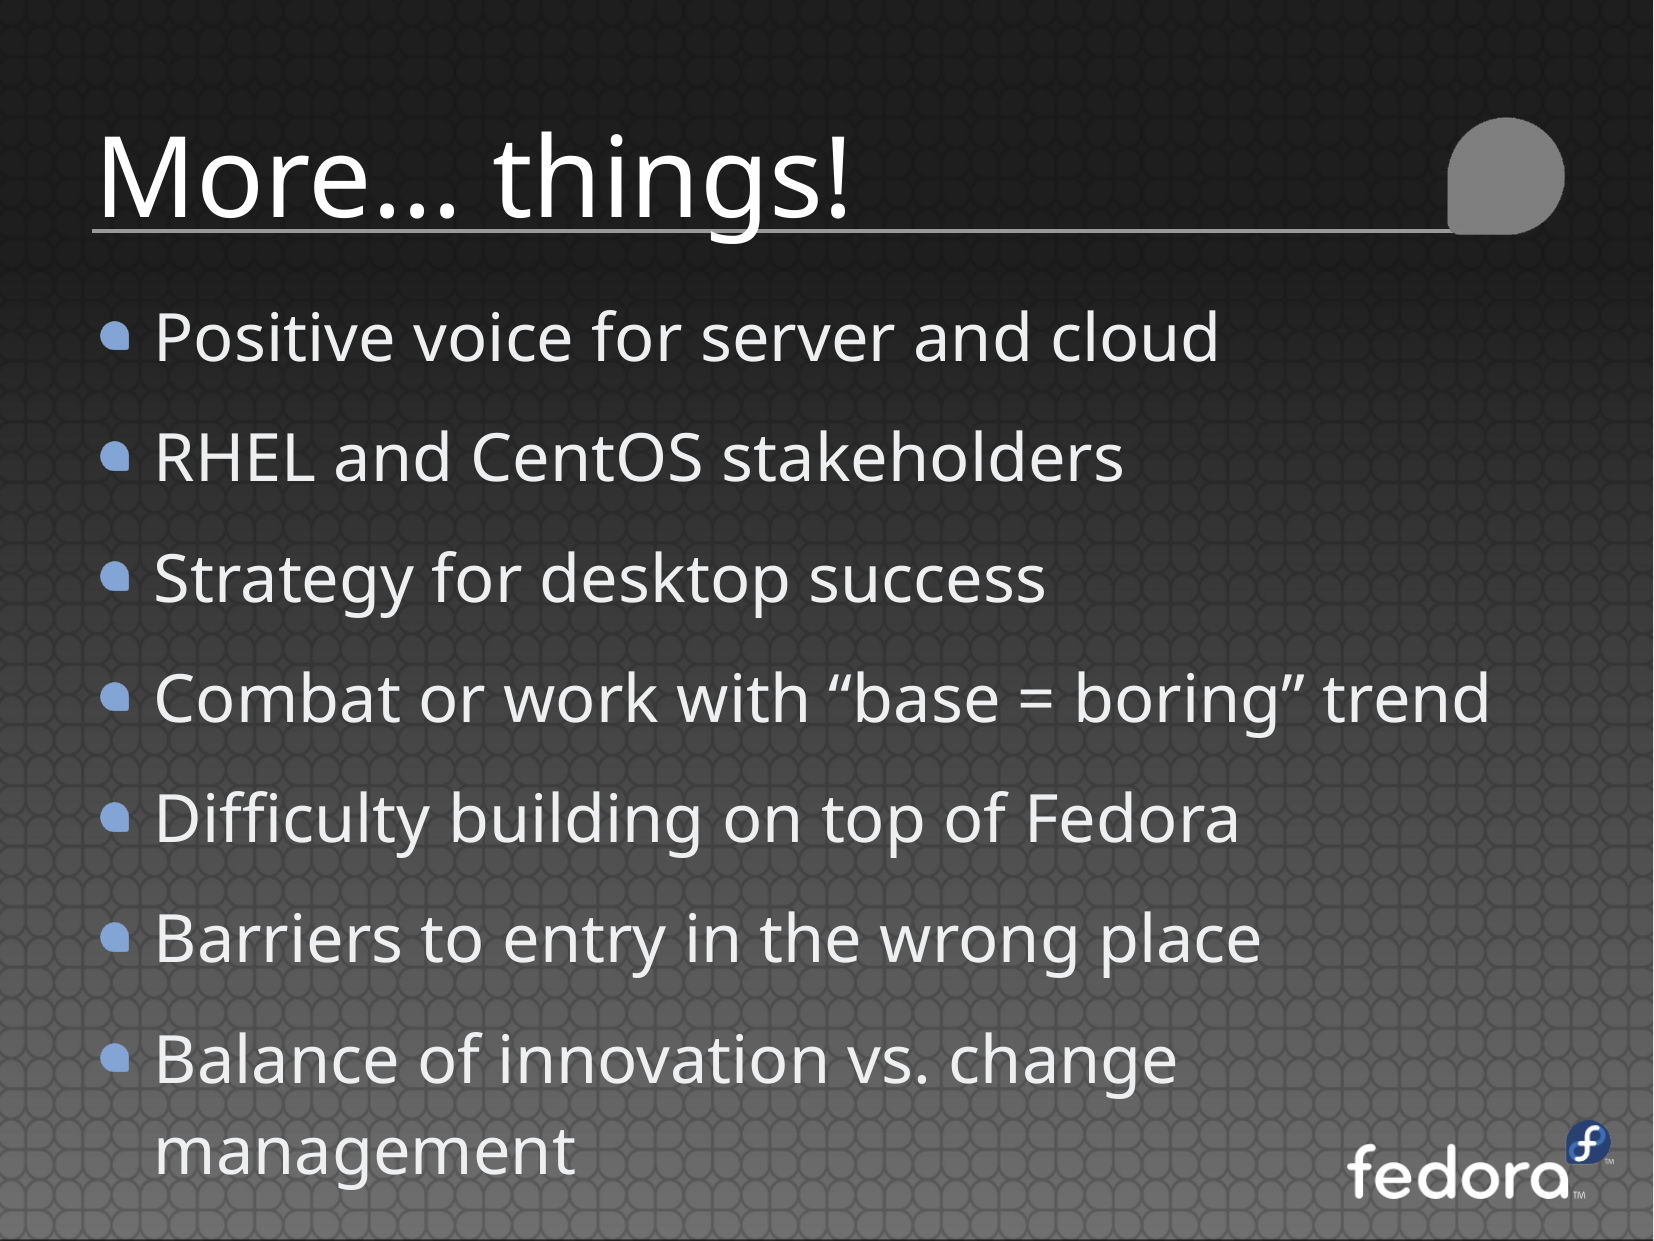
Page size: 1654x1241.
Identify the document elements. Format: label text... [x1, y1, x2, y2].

list Positive voice for server and cloud RHEL and CentOS stakeholders Strategy for desktop success Combat or work with “base = boring” trend Difficulty building on top of Fedora Barriers to entry in the wrong place Balance of innovation vs. change management [82, 290, 1571, 1095]
picture [0, 0, 1654, 1241]
title More... things! [94, 100, 1431, 247]
